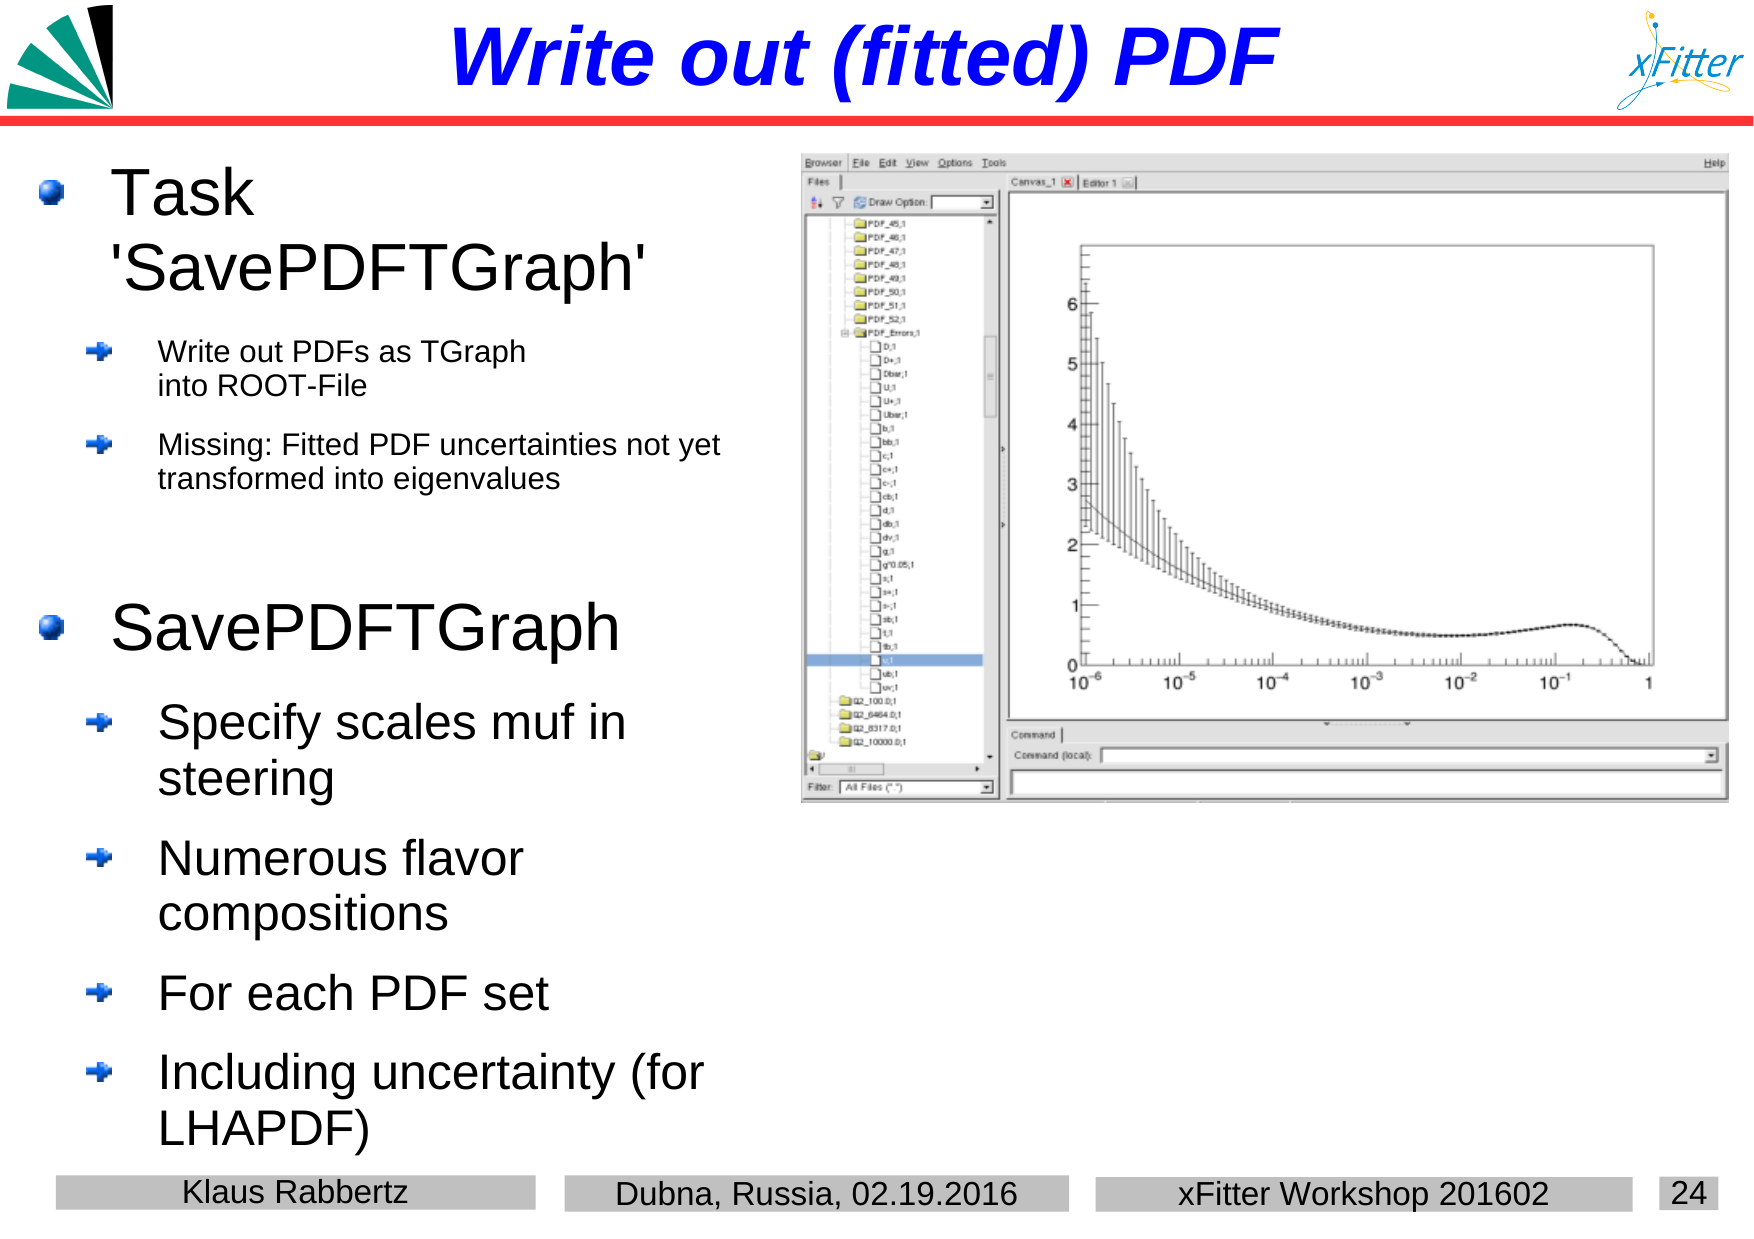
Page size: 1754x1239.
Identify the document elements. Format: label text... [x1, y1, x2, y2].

title Write out (fitted) PDF [123, 0, 1606, 114]
picture [7, 5, 113, 110]
list Task 'SavePDFTGraph' Write out PDFs as TGraph into ROOT-File Missing: Fitted PDF uncertainties not yet transformed into eigenvalues SavePDFTGraph Specify scales muf in steering Numerous flavor compositions For each PDF set Including uncertainty (for LHAPDF) [27, 154, 780, 1163]
picture [801, 153, 1729, 803]
picture [1617, 11, 1744, 110]
